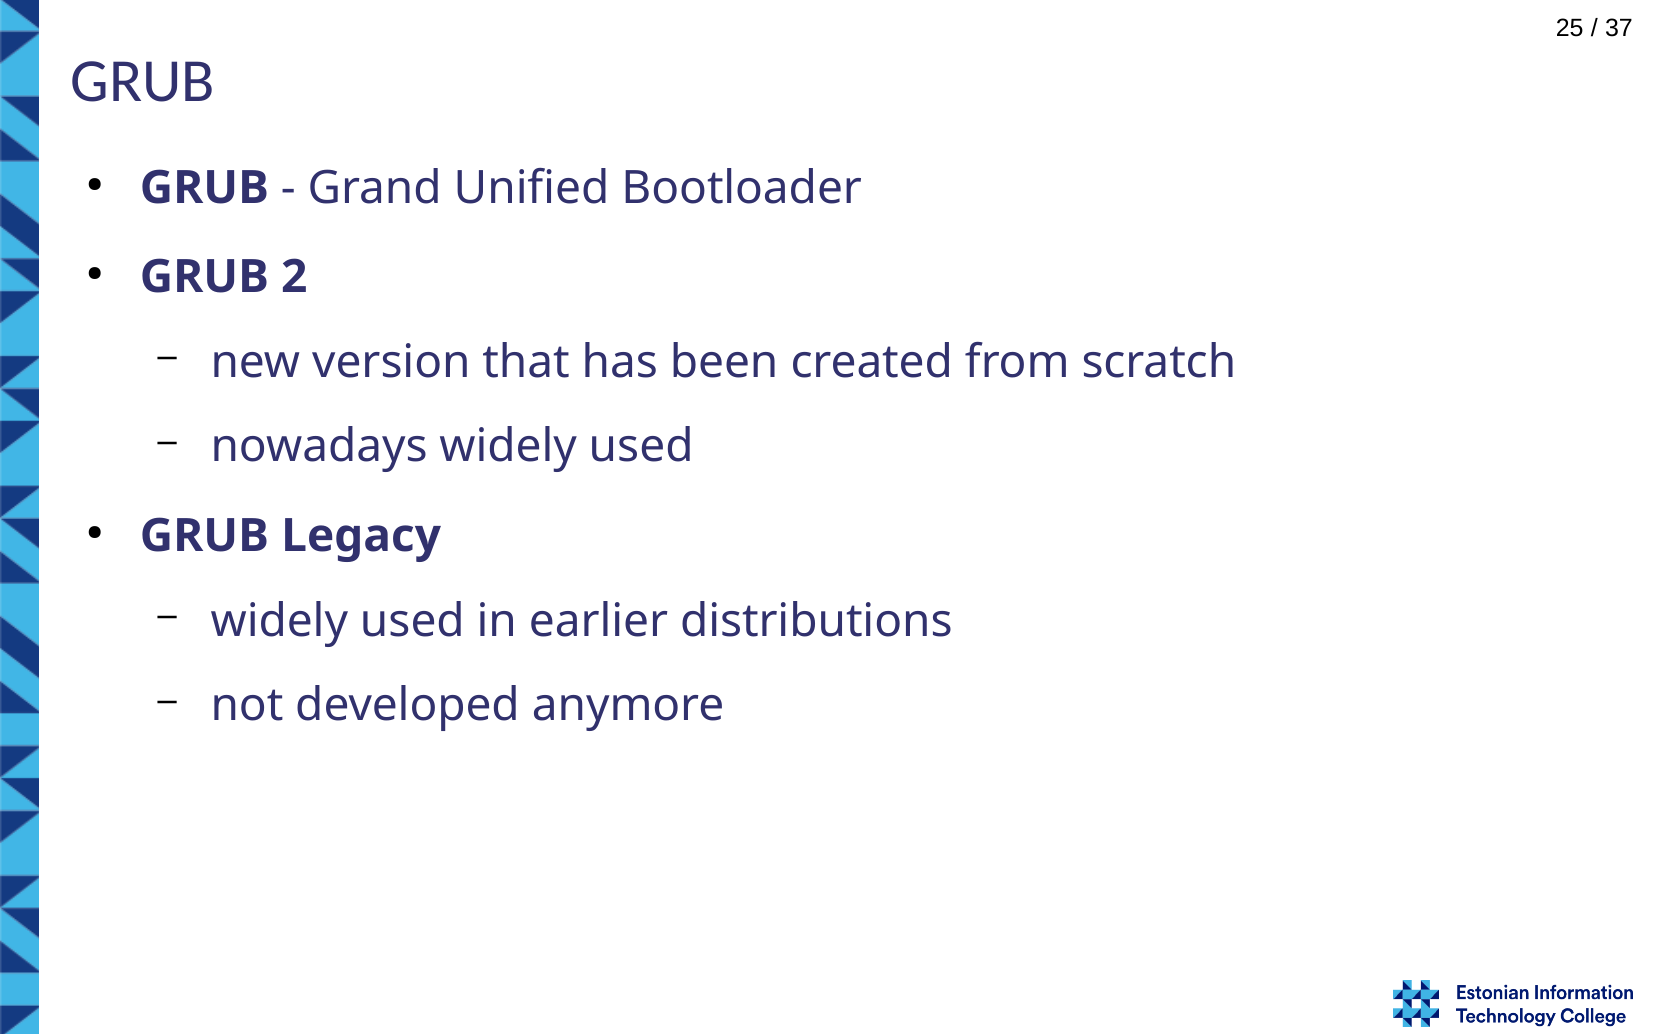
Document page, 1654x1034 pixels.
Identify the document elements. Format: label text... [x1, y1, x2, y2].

list GRUB - Grand Unified Bootloader GRUB 2 new version that has been created from scratch nowadays widely used GRUB Legacy widely used in earlier distributions not developed anymore [68, 153, 1630, 957]
picture [1393, 980, 1633, 1027]
title GRUB [70, 41, 1630, 130]
